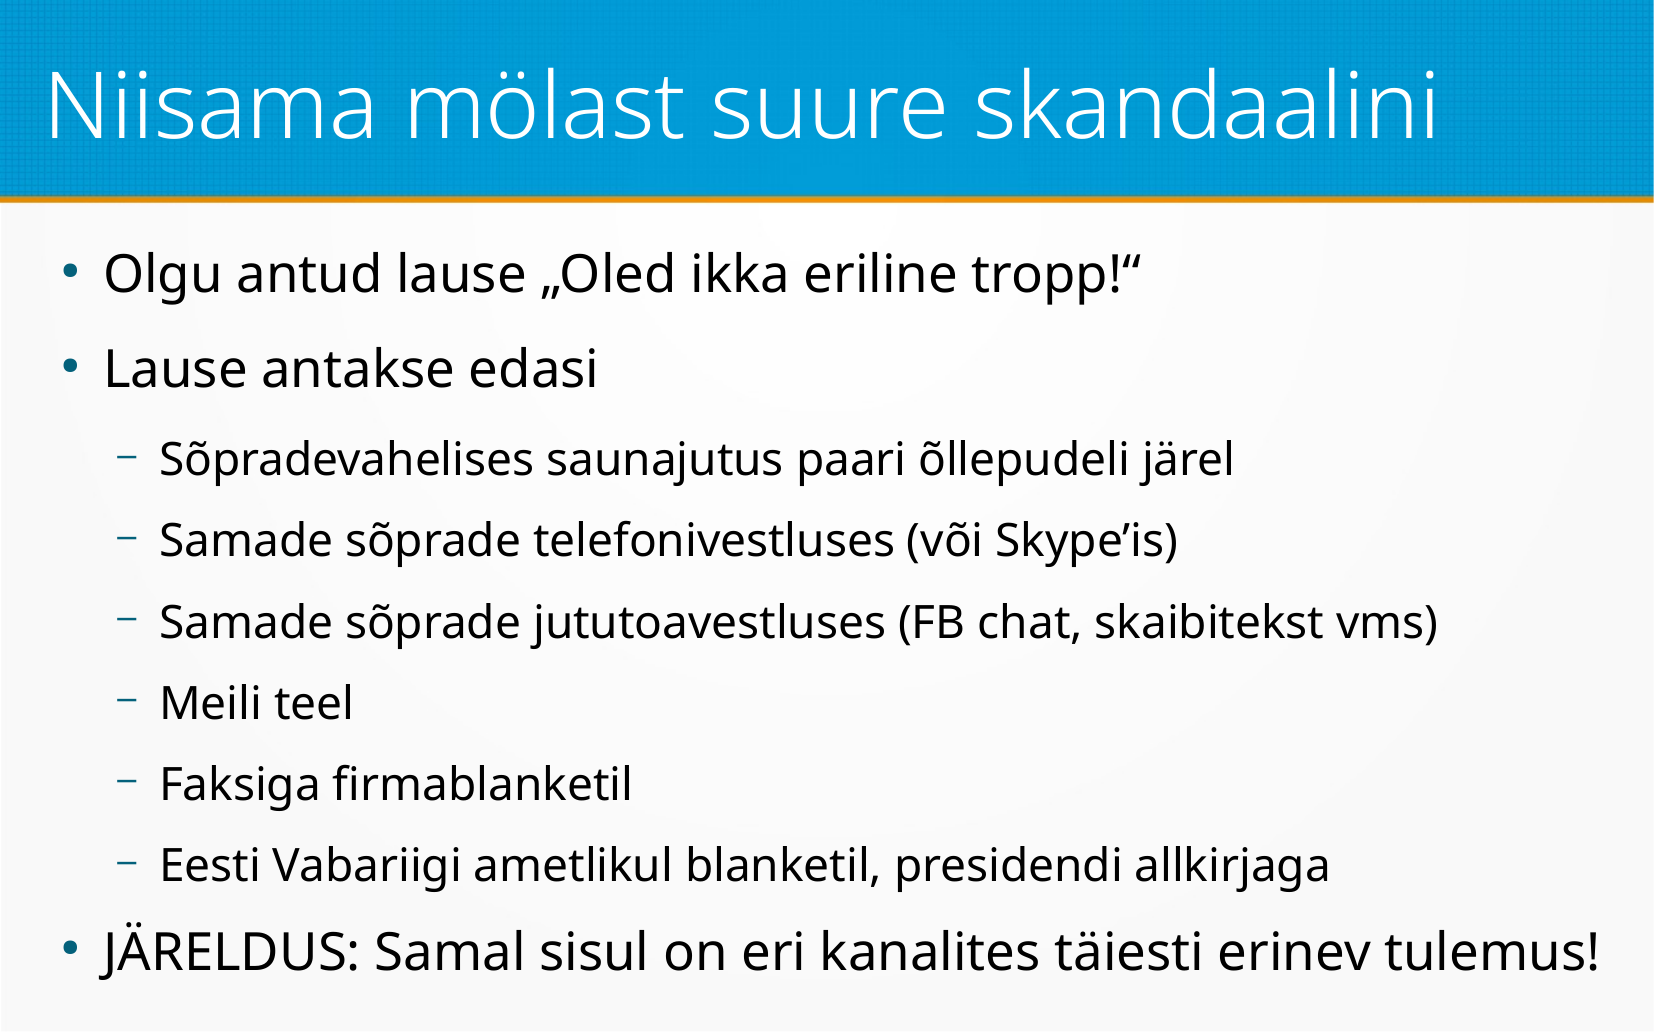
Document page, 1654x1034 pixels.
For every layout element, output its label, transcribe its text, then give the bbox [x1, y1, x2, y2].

title Niisama mölast suure skandaalini [43, 0, 1619, 166]
list Olgu antud lause „Oled ikka eriline tropp!“ Lause antakse edasi Sõpradevahelises saunajutus paari õllepudeli järel Samade sõprade telefonivestluses (või Skype’is) Samade sõprade jututoavestluses (FB chat, skaibitekst vms) Meili teel Faksiga firmablanketil Eesti Vabariigi ametlikul blanketil, presidendi allkirjaga JÄRELDUS: Samal sisul on eri kanalites täiesti erinev tulemus! [47, 236, 1607, 1002]
picture [0, 195, 1654, 1034]
